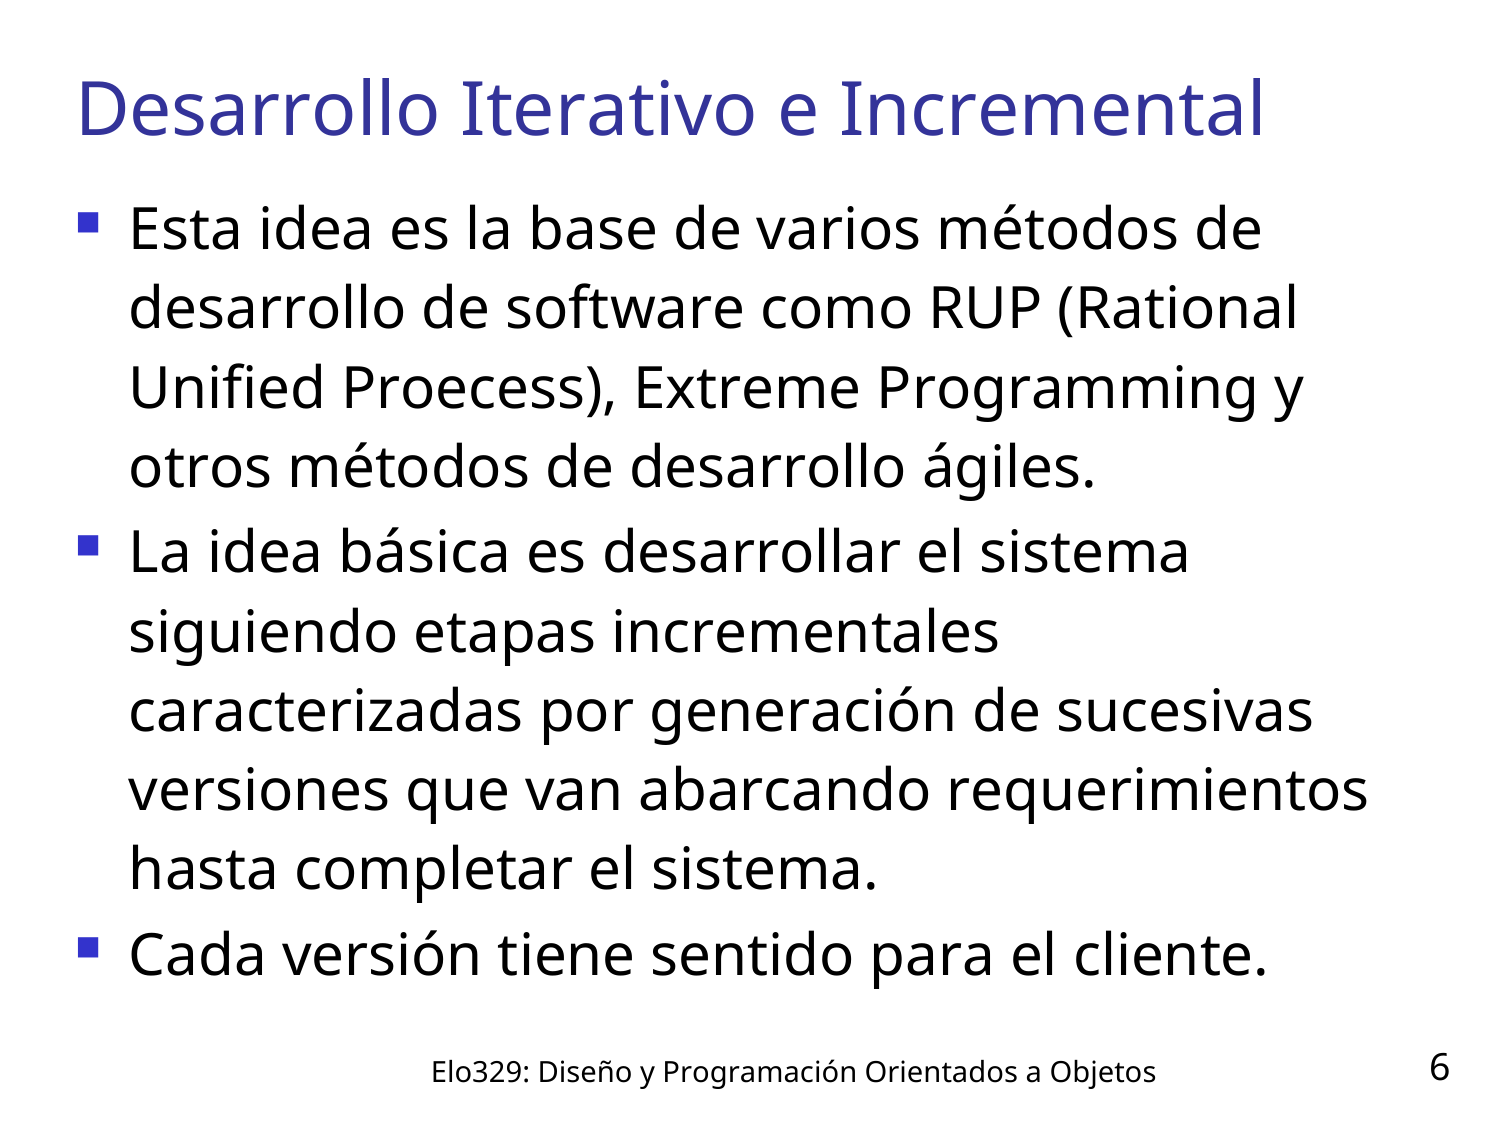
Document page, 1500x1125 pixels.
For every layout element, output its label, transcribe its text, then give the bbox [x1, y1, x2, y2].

title Desarrollo Iterativo e Incremental [75, 25, 1426, 188]
list Esta idea es la base de varios métodos de desarrollo de software como RUP (Rational Unified Proecess), Extreme Programming y otros métodos de desarrollo ágiles. La idea básica es desarrollar el sistema siguiendo etapas incrementales caracterizadas por generación de sucesivas versiones que van abarcando requerimientos hasta completar el sistema. Cada versión tiene sentido para el cliente. [75, 187, 1398, 1020]
